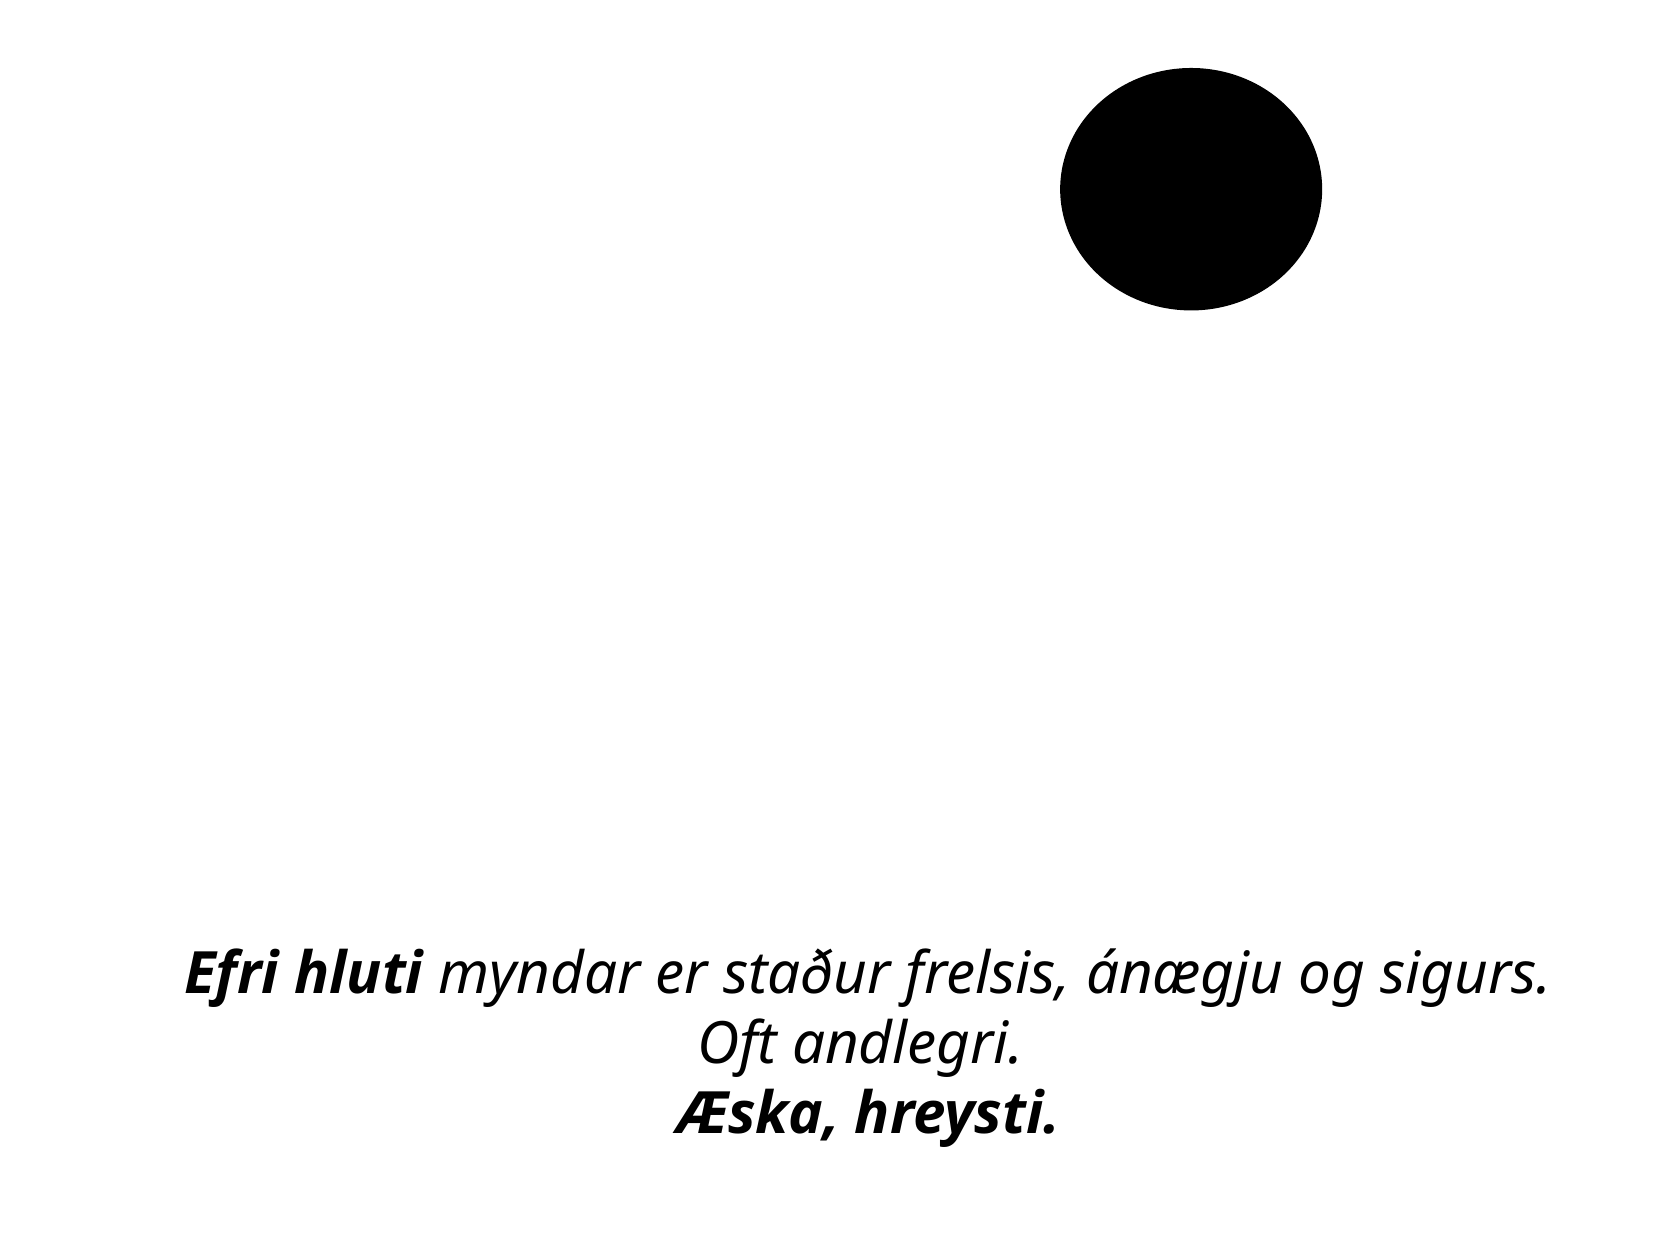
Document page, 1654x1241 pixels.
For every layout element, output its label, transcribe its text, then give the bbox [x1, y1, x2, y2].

text_box [1060, 68, 1322, 310]
title Efri hluti myndar er staður frelsis, ánægju og sigurs. Oft andlegri. Æska, hreysti. [165, 916, 1571, 1165]
